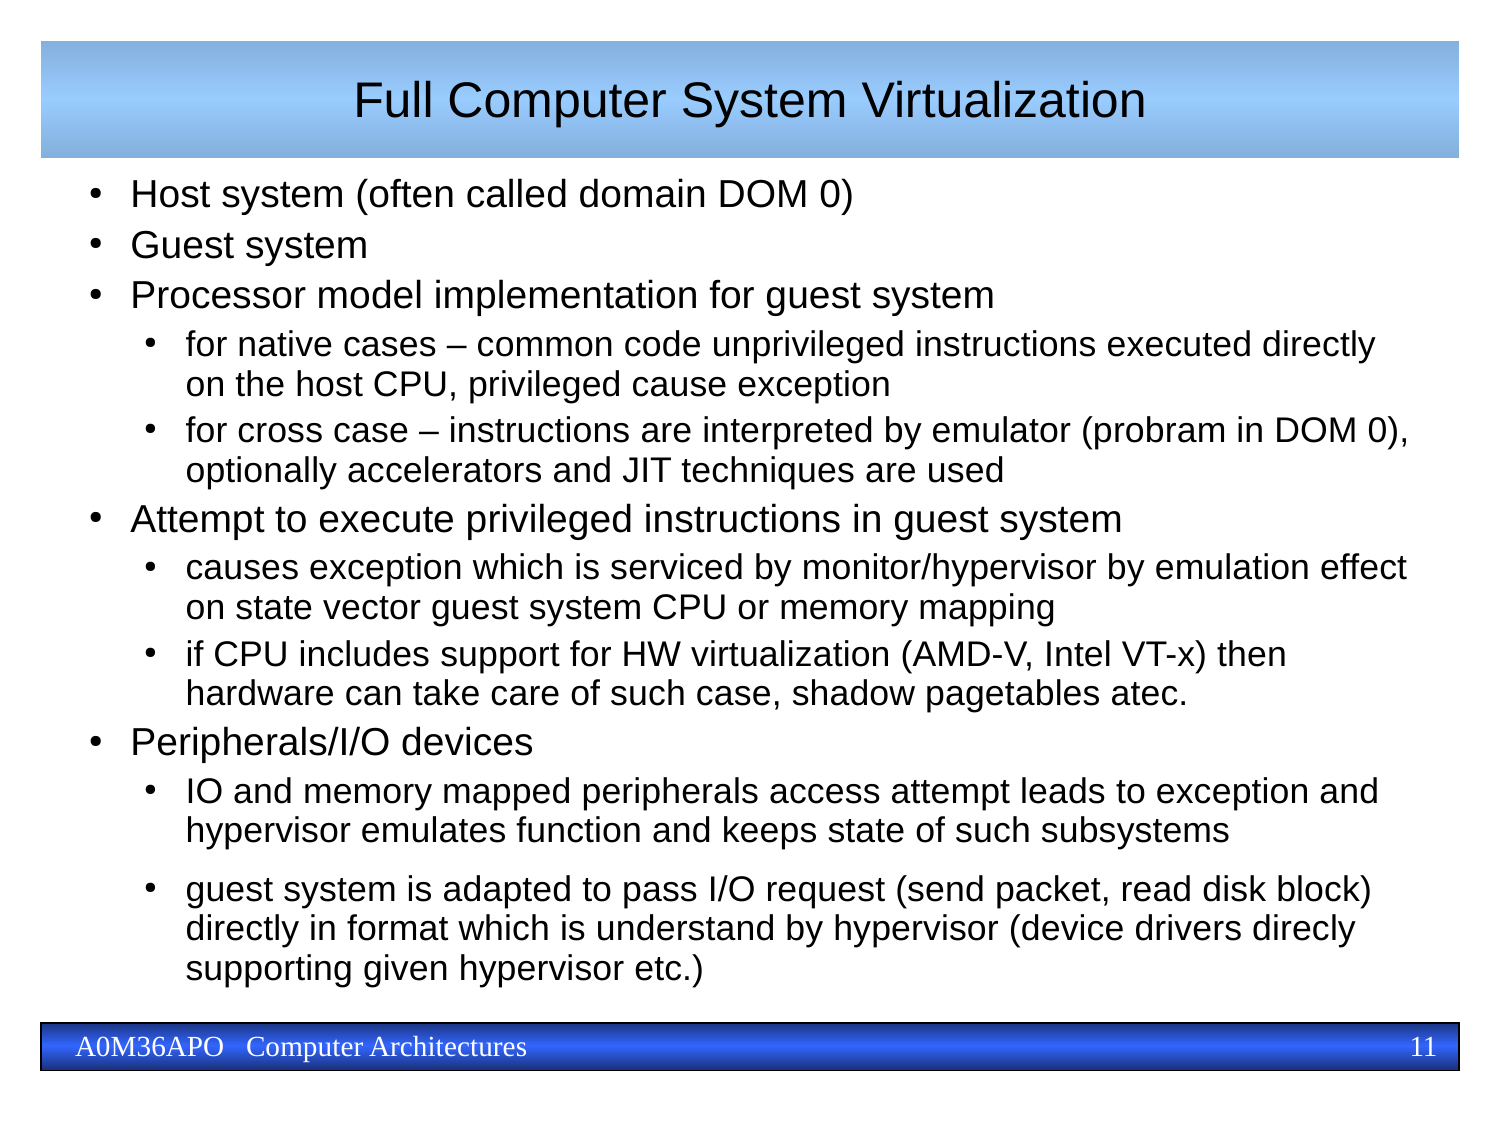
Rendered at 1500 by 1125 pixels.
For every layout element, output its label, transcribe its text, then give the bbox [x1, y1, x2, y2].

list Host system (often called domain DOM 0) Guest system Processor model implementation for guest system for native cases – common code unprivileged instructions executed directly on the host CPU, privileged cause exception for cross case – instructions are interpreted by emulator (probram in DOM 0), optionally accelerators and JIT techniques are used Attempt to execute privileged instructions in guest system causes exception which is serviced by monitor/hypervisor by emulation effect on state vector guest system CPU or memory mapping if CPU includes support for HW virtualization (AMD-V, Intel VT-x) then hardware can take care of such case, shadow pagetables atec. Peripherals/I/O devices IO and memory mapped peripherals access attempt leads to exception and hypervisor emulates function and keeps state of such subsystems guest system is adapted to pass I/O request (send packet, read disk block) directly in format which is understand by hypervisor (device drivers direcly supporting given hypervisor etc.) [75, 172, 1426, 1000]
title Full Computer System Virtualization [41, 41, 1459, 158]
